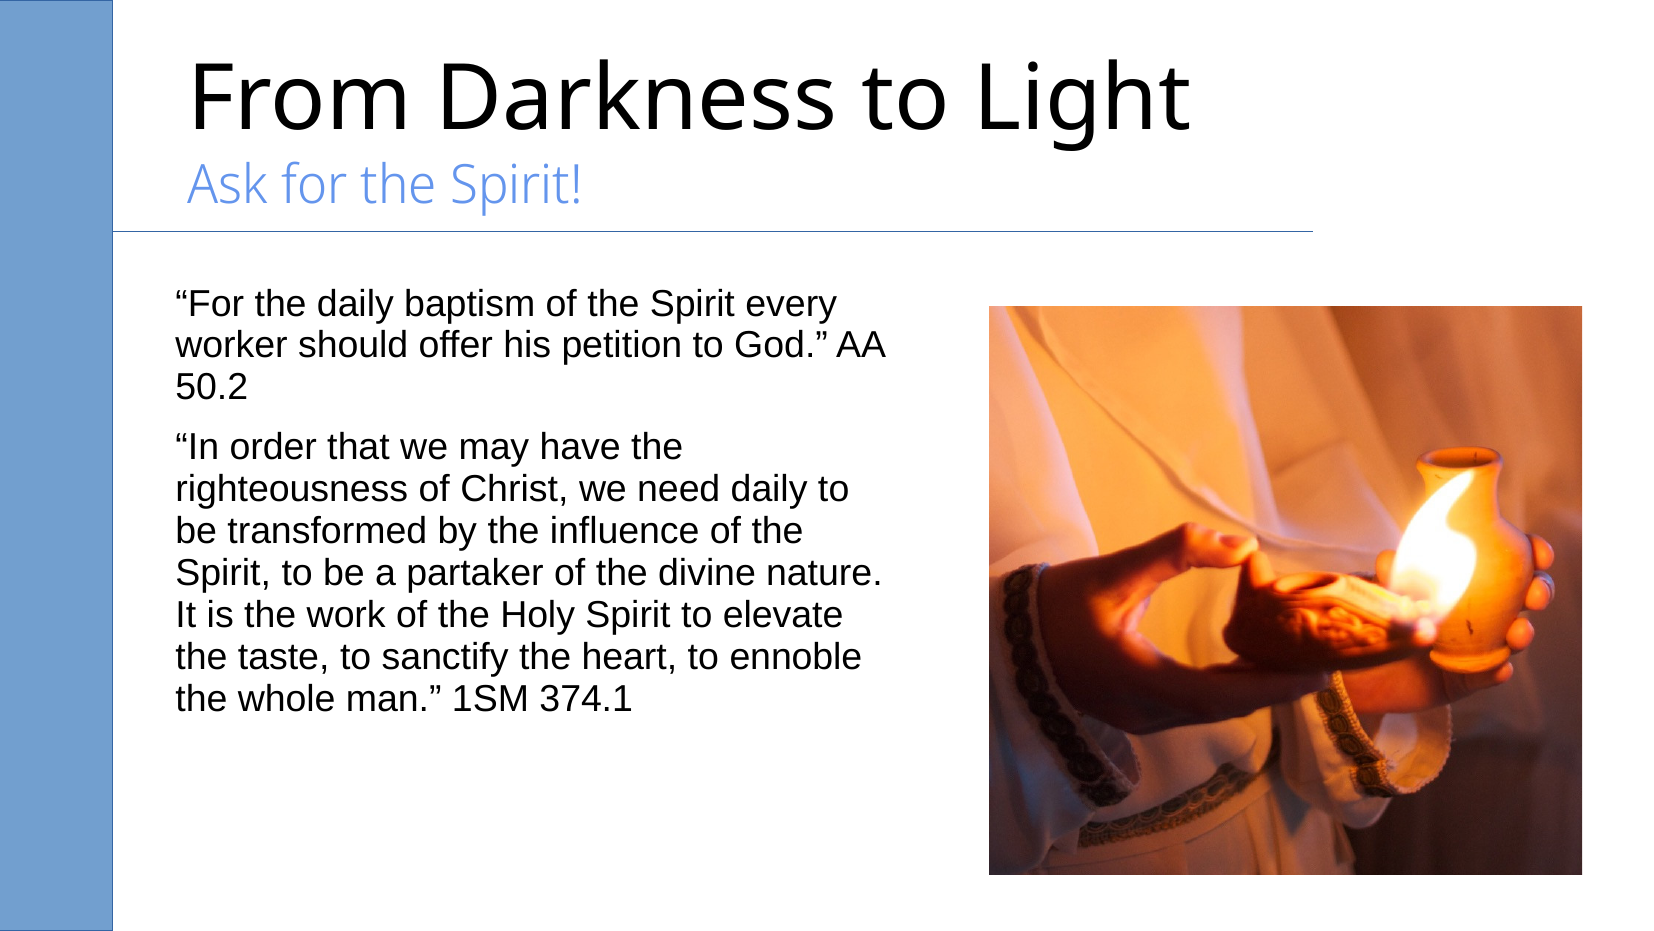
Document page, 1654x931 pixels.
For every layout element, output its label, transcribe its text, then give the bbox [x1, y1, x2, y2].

picture [989, 306, 1583, 875]
title Ask for the Spirit! [187, 125, 1571, 239]
subtitle “For the daily baptism of the Spirit every worker should offer his petition to God.” AA 50.2 “In order that we may have the righteousness of Christ, we need daily to be transformed by the influence of the Spirit, to be a partaker of the divine nature. It is the work of the Holy Spirit to elevate the taste, to sanctify the heart, to ennoble the whole man.” 1SM 374.1 [175, 281, 891, 914]
text_box [0, 0, 113, 931]
title From Darkness to Light [187, 33, 1571, 125]
